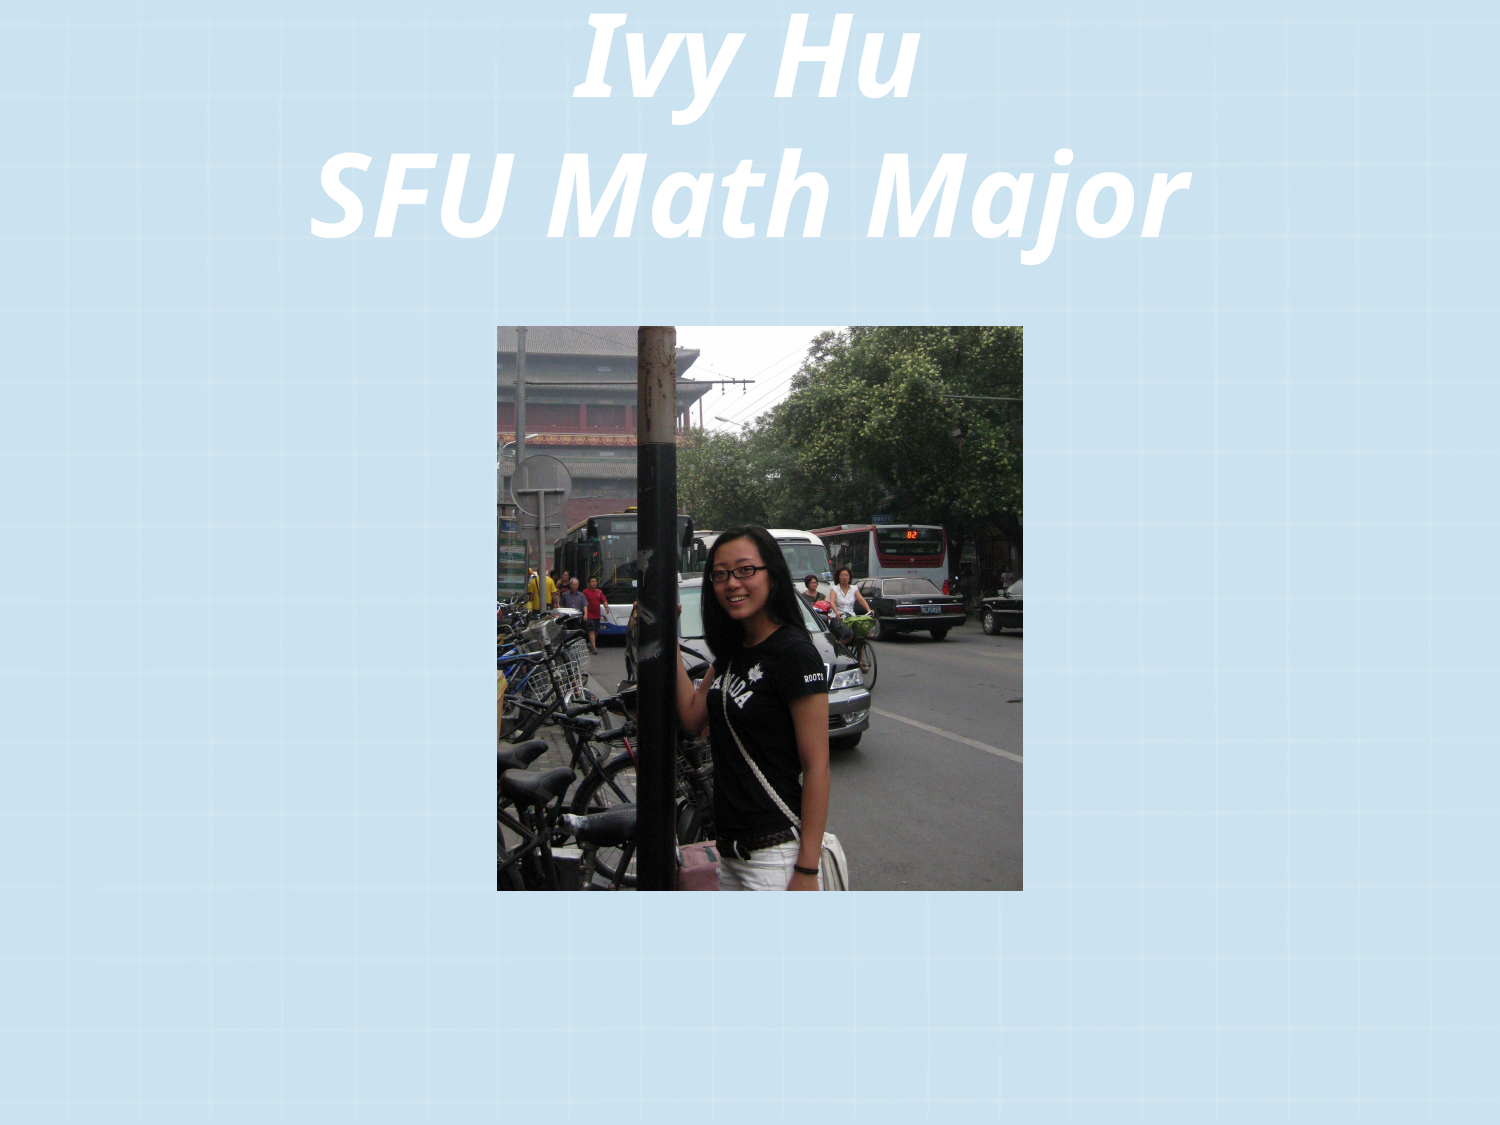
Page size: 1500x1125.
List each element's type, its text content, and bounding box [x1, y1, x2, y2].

picture [0, 0, 1500, 1125]
title Ivy Hu SFU Math Major [127, 55, 1372, 327]
